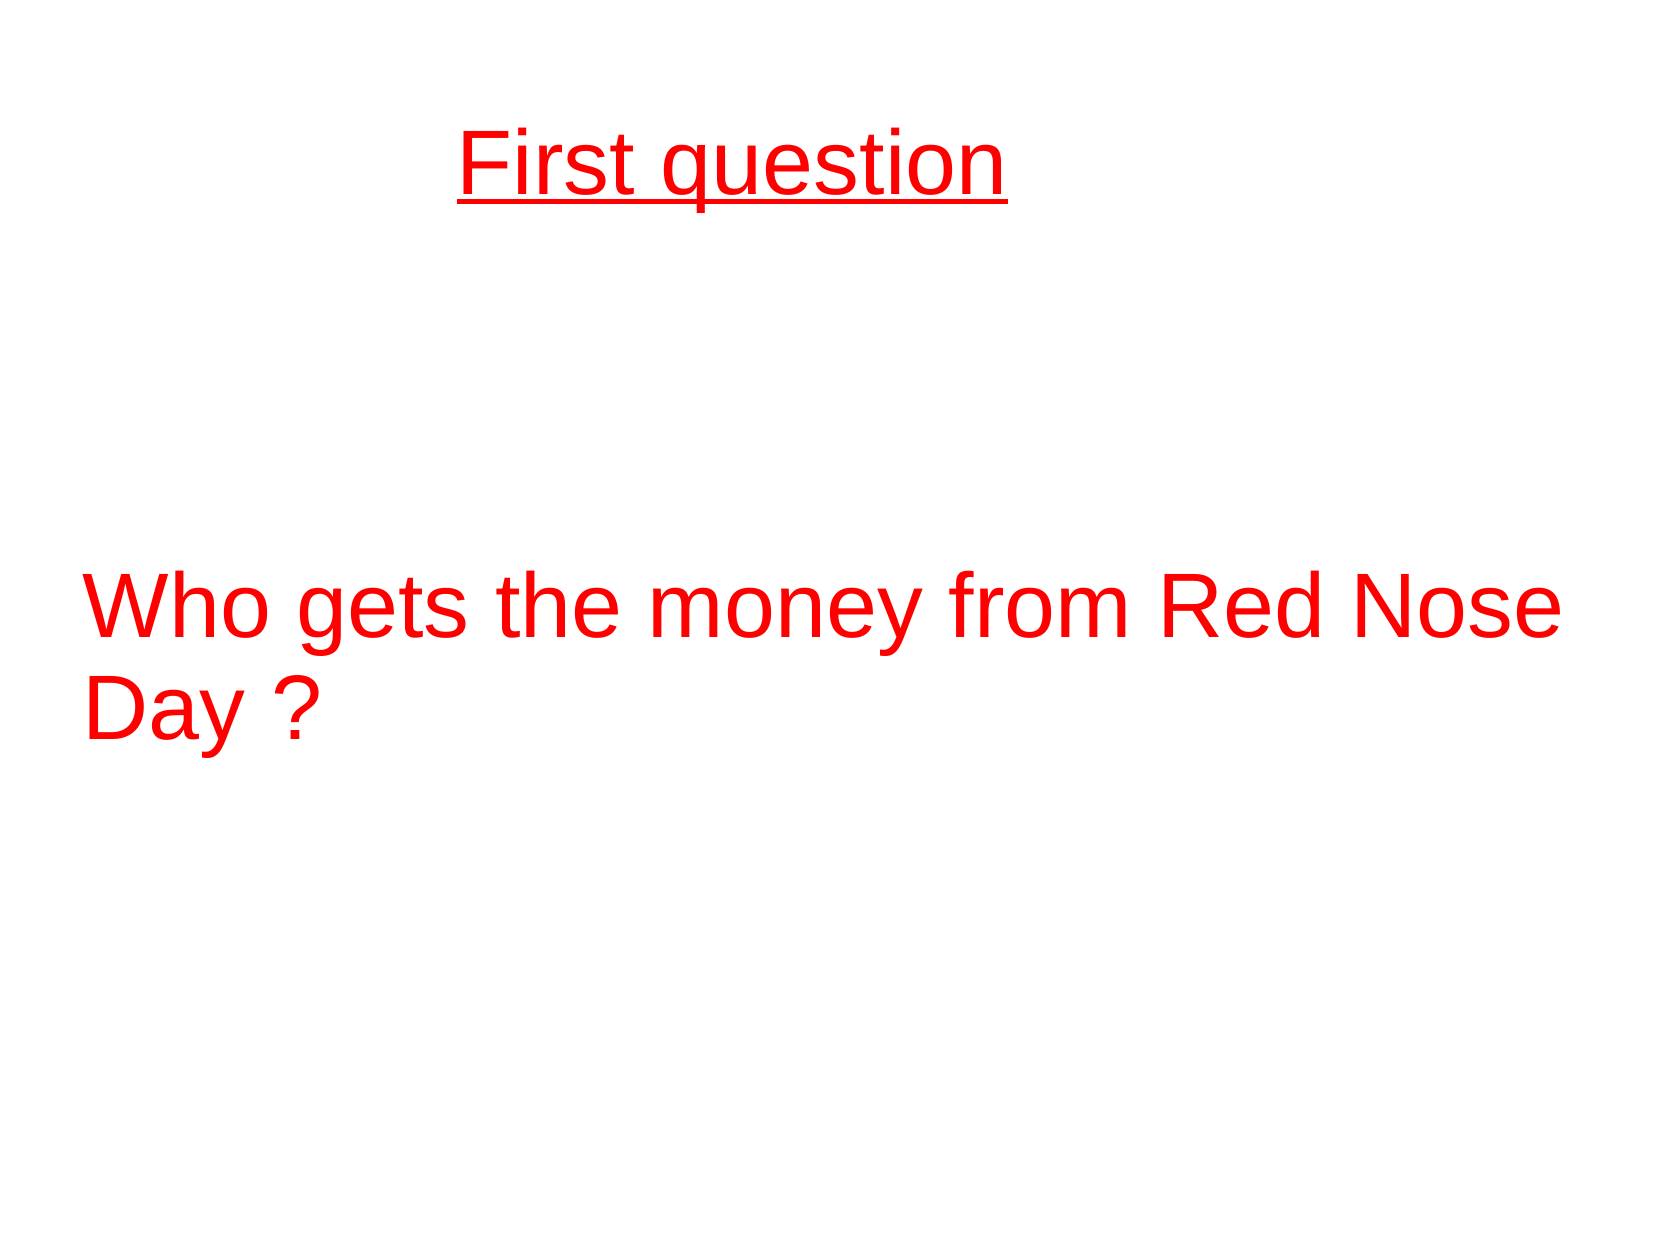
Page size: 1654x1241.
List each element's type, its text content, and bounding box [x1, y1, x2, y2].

title First question [0, 59, 1477, 267]
list Who gets the money from Red Nose Day ? [82, 290, 1571, 1109]
